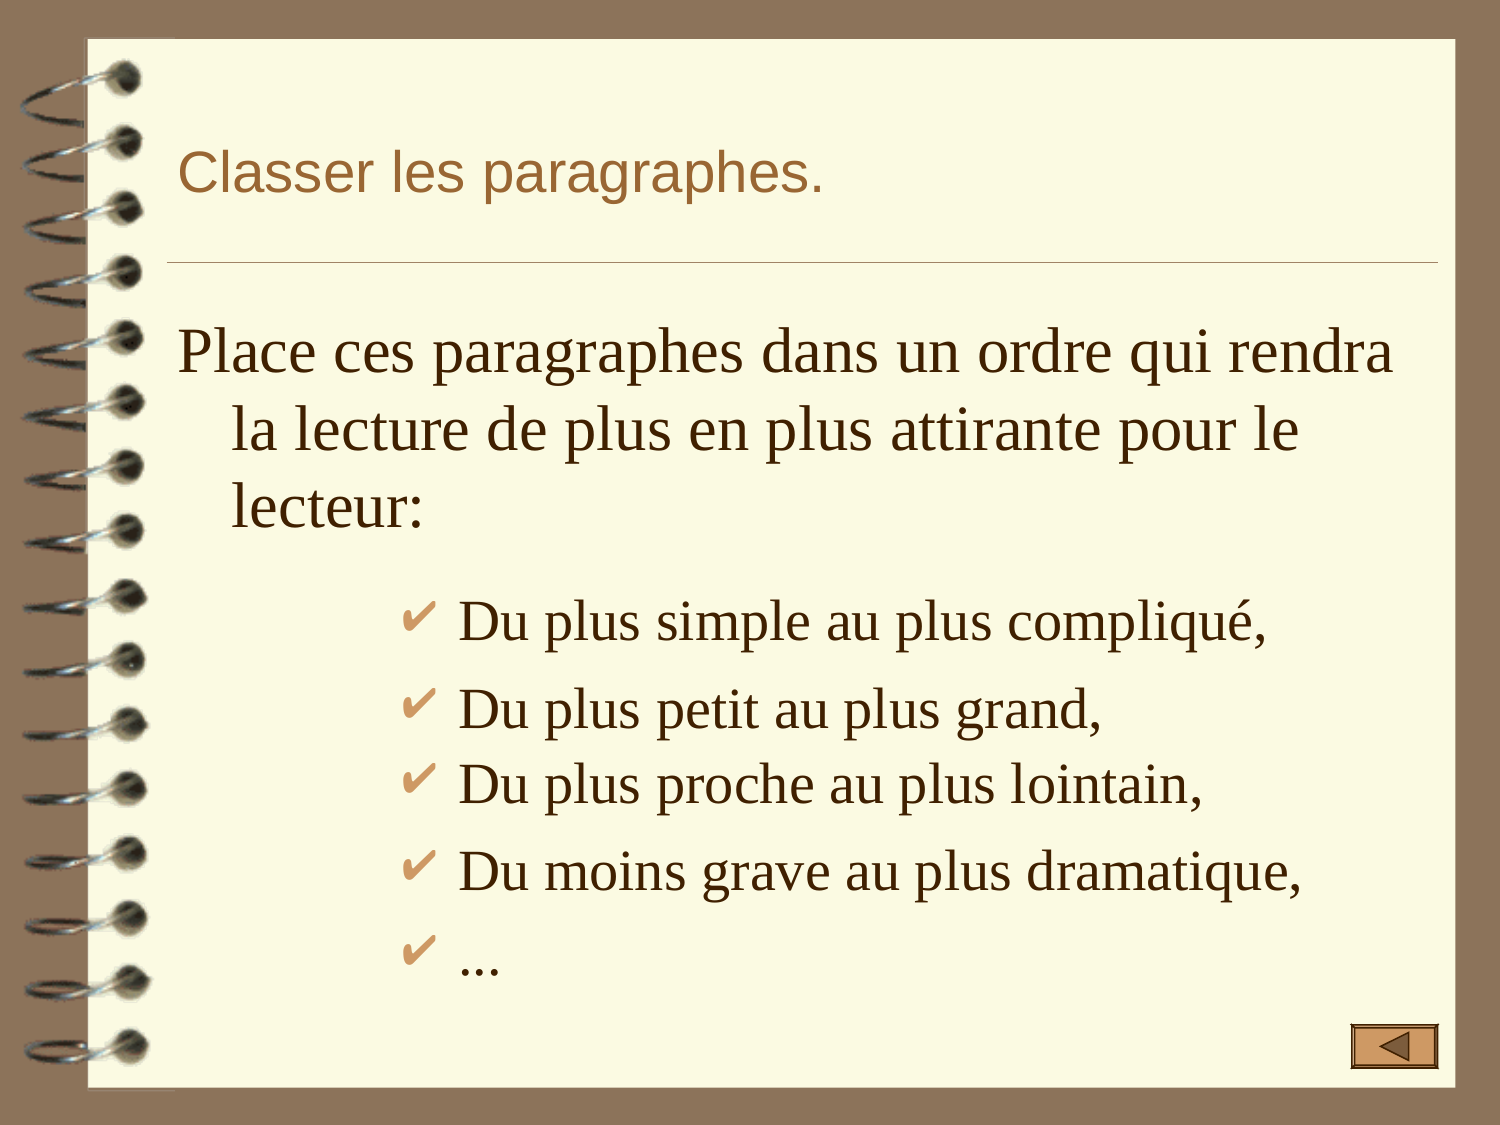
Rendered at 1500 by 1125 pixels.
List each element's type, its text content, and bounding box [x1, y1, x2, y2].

text_box Du moins grave au plus dramatique, ... [387, 826, 1500, 1000]
picture [0, 0, 175, 1125]
text_box Du plus simple au plus compliqué, [387, 574, 1500, 663]
text_box Du plus proche au plus lointain, [387, 737, 1500, 826]
text_box [1353, 1024, 1438, 1068]
list Place ces paragraphes dans un ordre qui rendra la lecture de plus en plus attirante pour le lecteur: [162, 299, 1438, 550]
text_box Du plus petit au plus grand, [387, 663, 1500, 737]
title Classer les paragraphes. [162, 74, 1438, 263]
